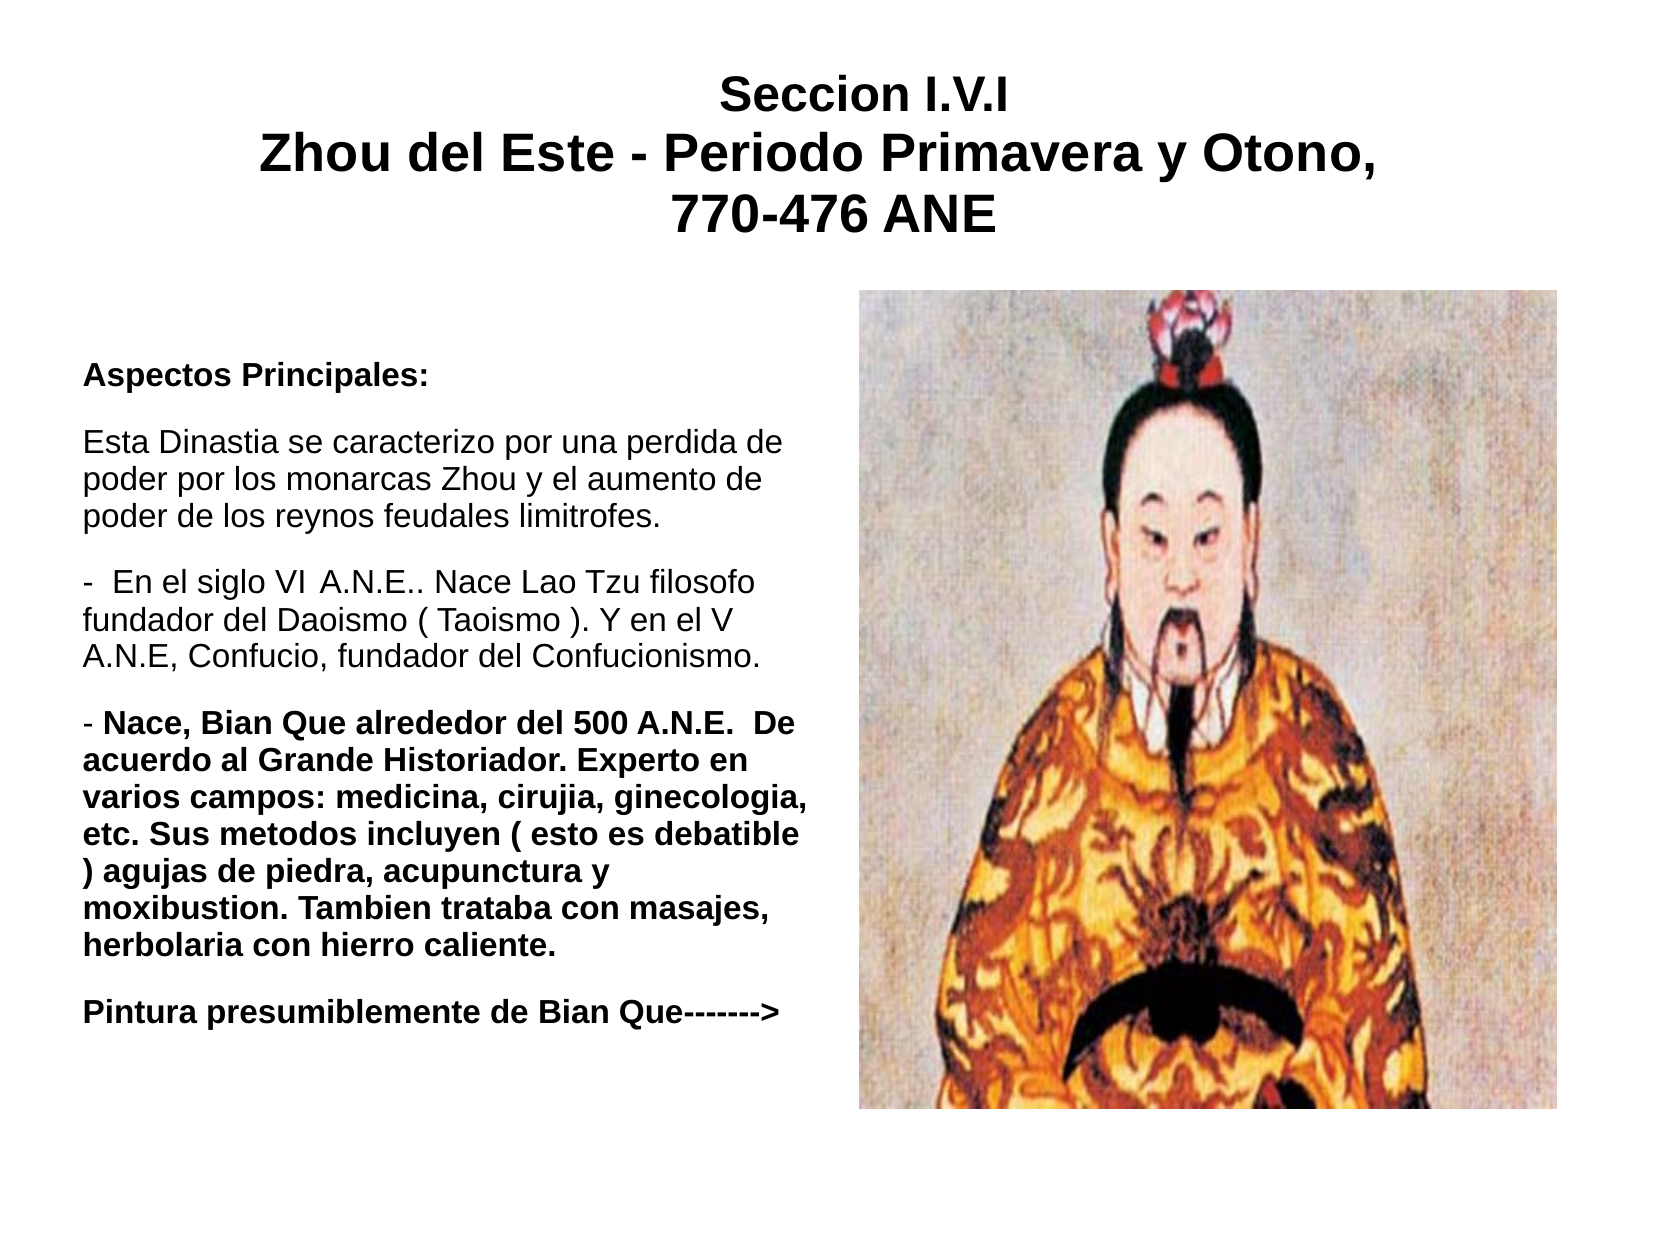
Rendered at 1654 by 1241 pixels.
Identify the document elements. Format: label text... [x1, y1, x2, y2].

picture [859, 290, 1557, 1109]
list Aspectos Principales: Esta Dinastia se caracterizo por una perdida de poder por los monarcas Zhou y el aumento de poder de los reynos feudales limitrofes. - En el siglo VI A.N.E.. Nace Lao Tzu filosofo fundador del Daoismo ( Taoismo ). Y en el V A.N.E, Confucio, fundador del Confucionismo. - Nace, Bian Que alrededor del 500 A.N.E. De acuerdo al Grande Historiador. Experto en varios campos: medicina, cirujia, ginecologia, etc. Sus metodos incluyen ( esto es debatible ) agujas de piedra, acupunctura y moxibustion. Tambien trataba con masajes, herbolaria con hierro caliente. Pintura presumiblemente de Bian Que-------> [82, 290, 809, 1111]
title Seccion I.V.I Zhou del Este - Periodo Primavera y Otono, 770-476 ANE [82, 56, 1571, 250]
